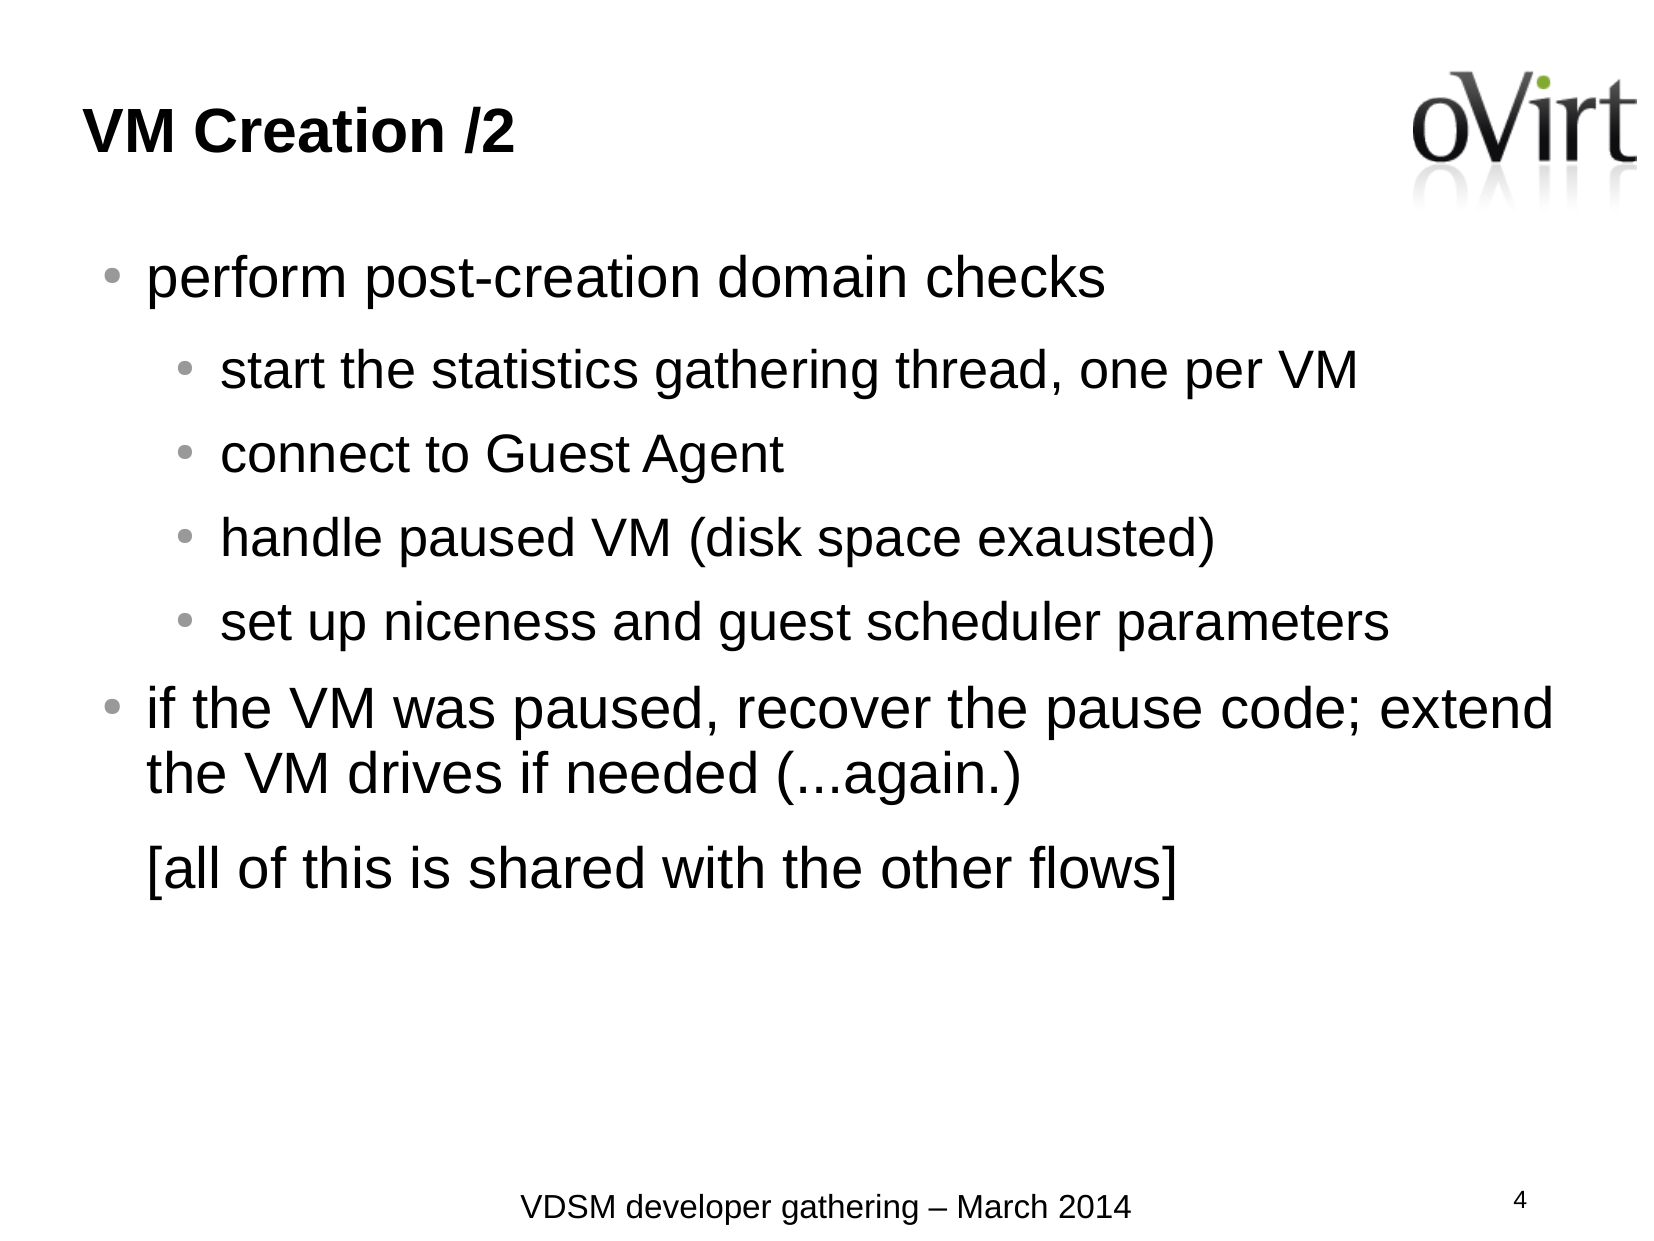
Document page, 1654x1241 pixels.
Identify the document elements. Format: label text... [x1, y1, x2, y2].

picture [1413, 63, 1637, 212]
title VM Creation /2 [82, 37, 1303, 226]
list perform post-creation domain checks start the statistics gathering thread, one per VM connect to Guest Agent handle paused VM (disk space exausted) set up niceness and guest scheduler parameters if the VM was paused, recover the pause code; extend the VM drives if needed (...again.) [all of this is shared with the other flows] [86, 244, 1576, 1039]
